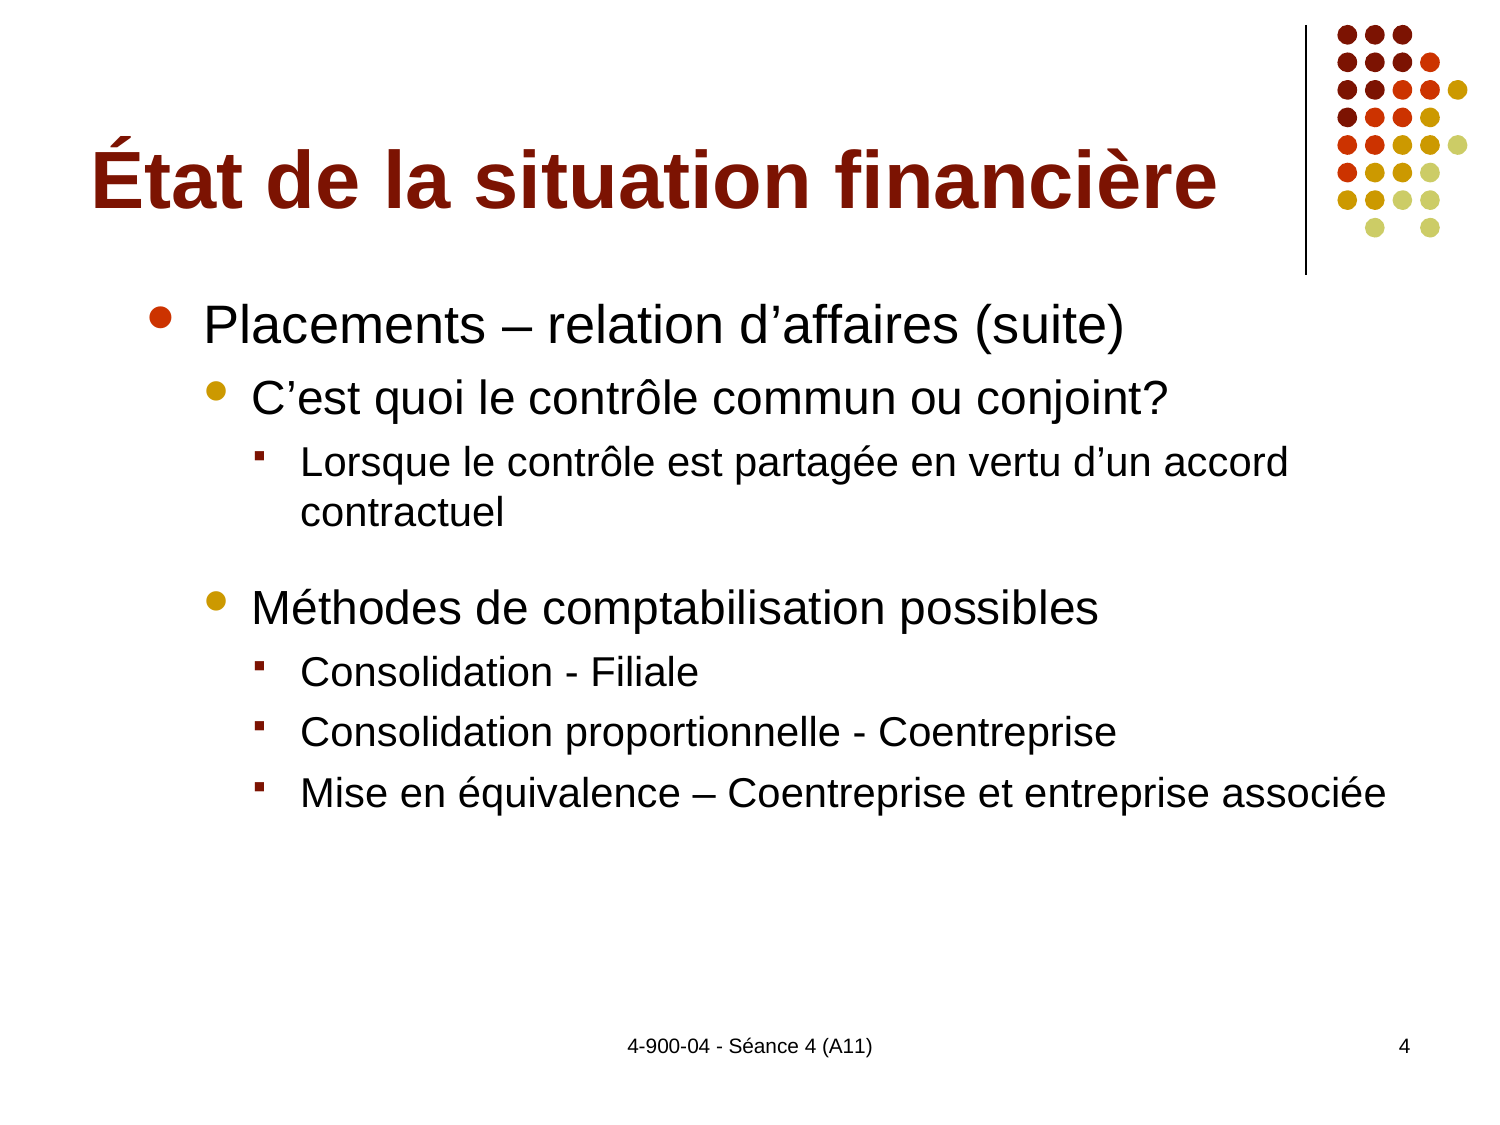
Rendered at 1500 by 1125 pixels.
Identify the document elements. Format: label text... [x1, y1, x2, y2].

text_box <numéro> [1074, 1025, 1426, 1101]
list Placements – relation d’affaires (suite) C’est quoi le contrôle commun ou conjoint? Lorsque le contrôle est partagée en vertu d’un accord contractuel Méthodes de comptabilisation possibles Consolidation - Filiale Consolidation proportionnelle - Coentreprise Mise en équivalence – Coentreprise et entreprise associée [75, 282, 1426, 1006]
title État de la situation financière [74, 20, 1313, 233]
text_box 4-900-04 - Séance 4 (A11) [512, 1025, 988, 1101]
